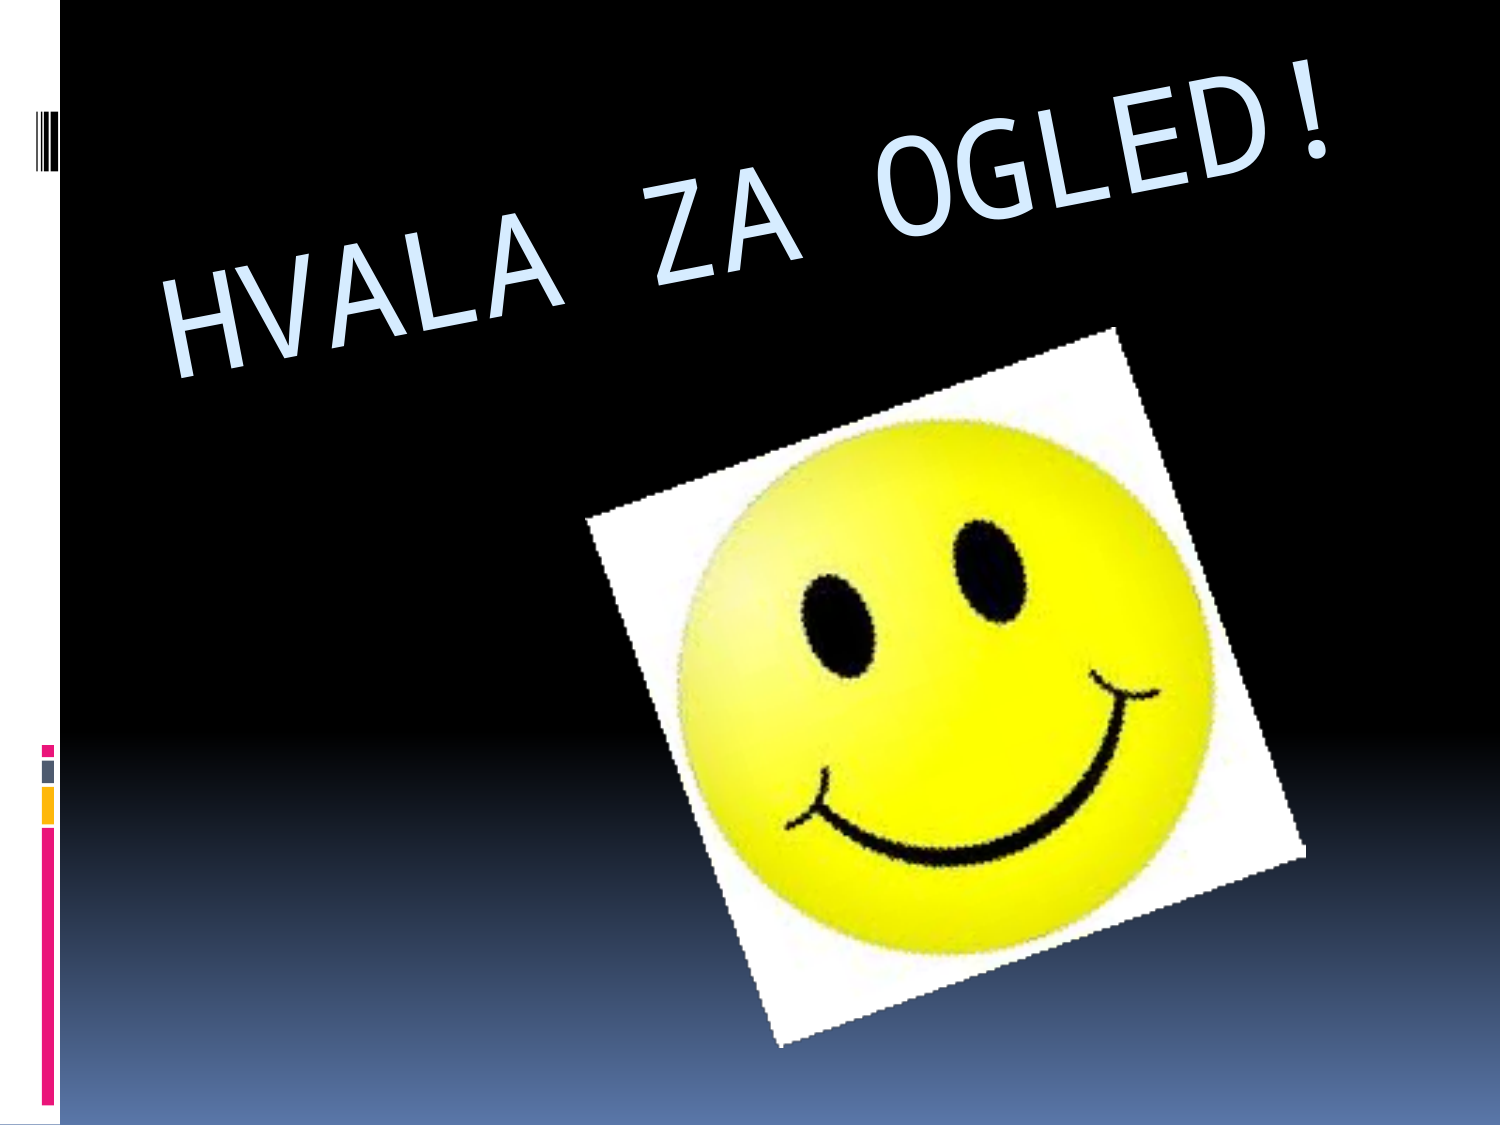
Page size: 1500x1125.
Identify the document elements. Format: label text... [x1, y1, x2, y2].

title HVALA ZA OGLED! [129, 0, 1400, 413]
picture [585, 327, 1306, 1049]
